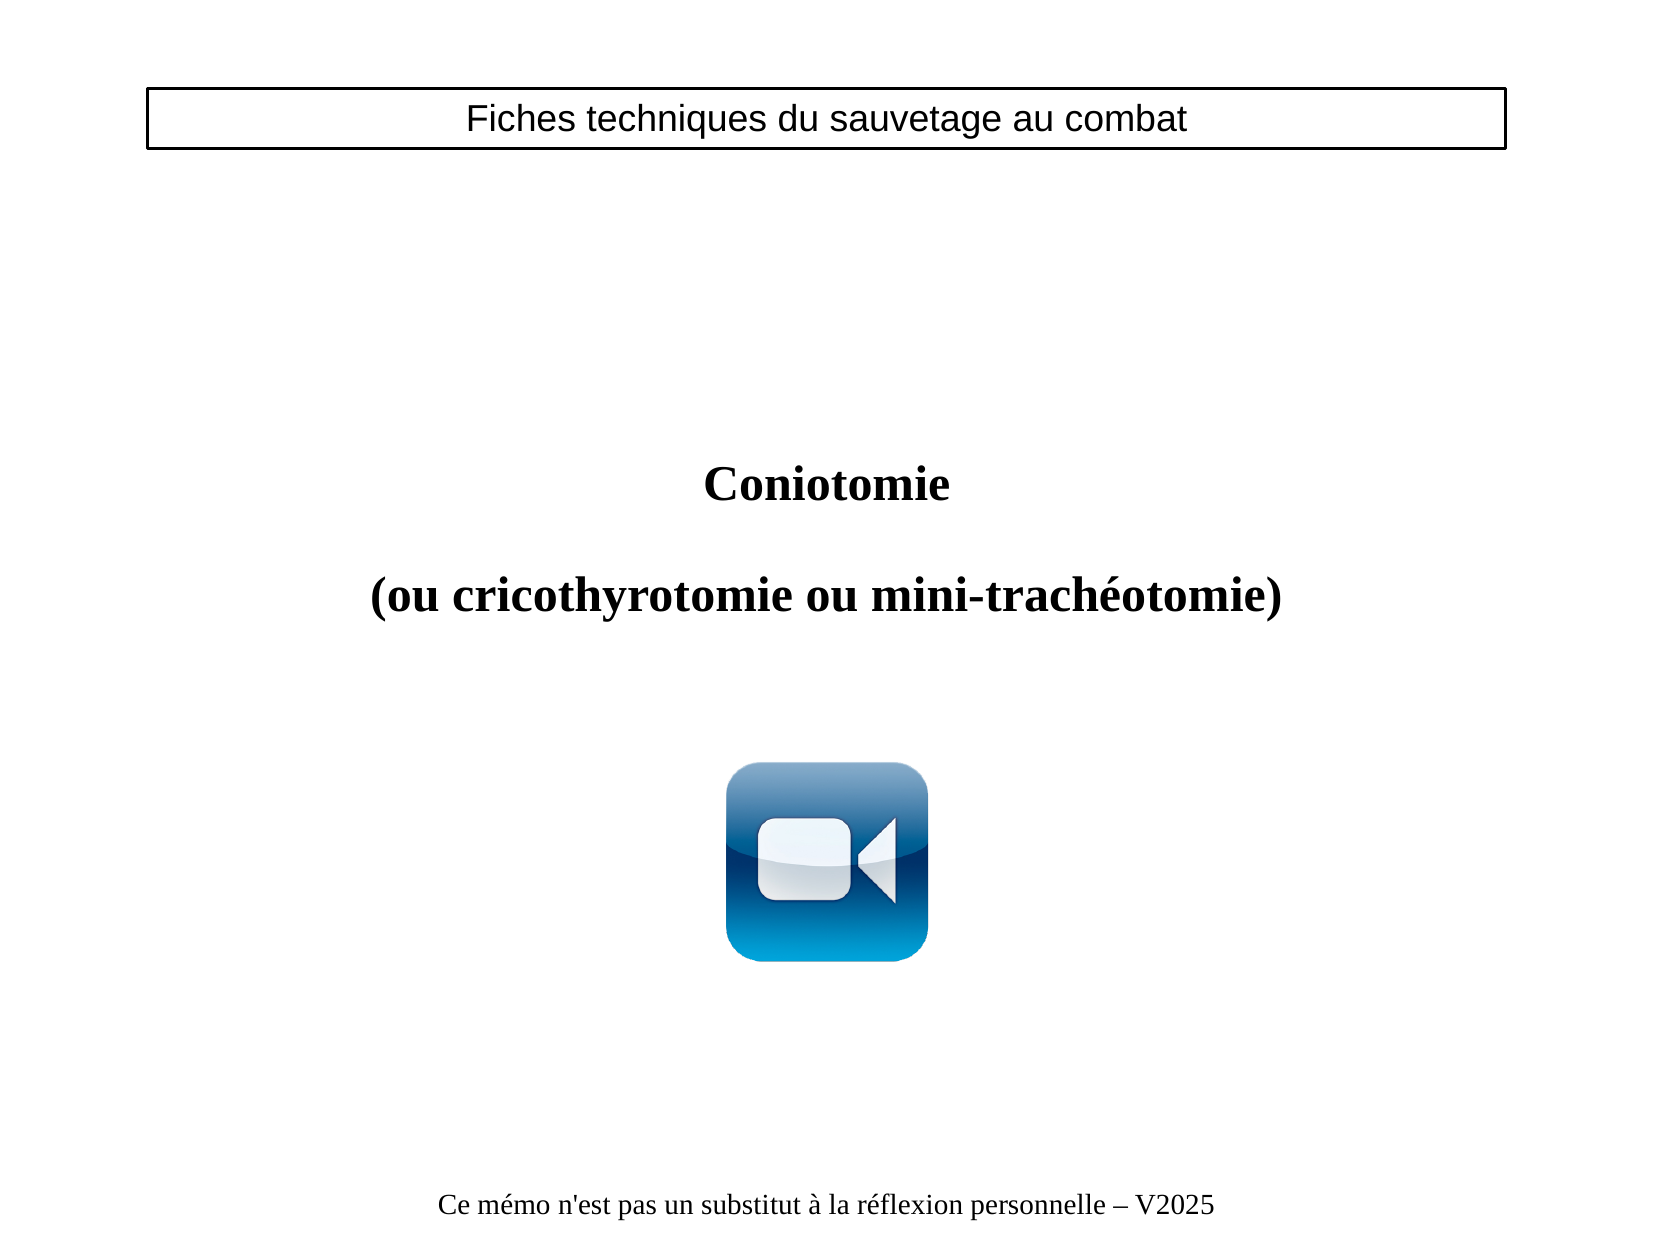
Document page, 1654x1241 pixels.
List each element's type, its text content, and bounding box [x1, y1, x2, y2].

text_box Ce mémo n'est pas un substitut à la réflexion personnelle – V2025 [0, 1181, 1654, 1239]
picture [695, 732, 959, 990]
text_box Fiches techniques du sauvetage au combat [147, 88, 1506, 149]
text_box Coniotomie (ou cricothyrotomie ou mini-trachéotomie) [346, 448, 1307, 634]
